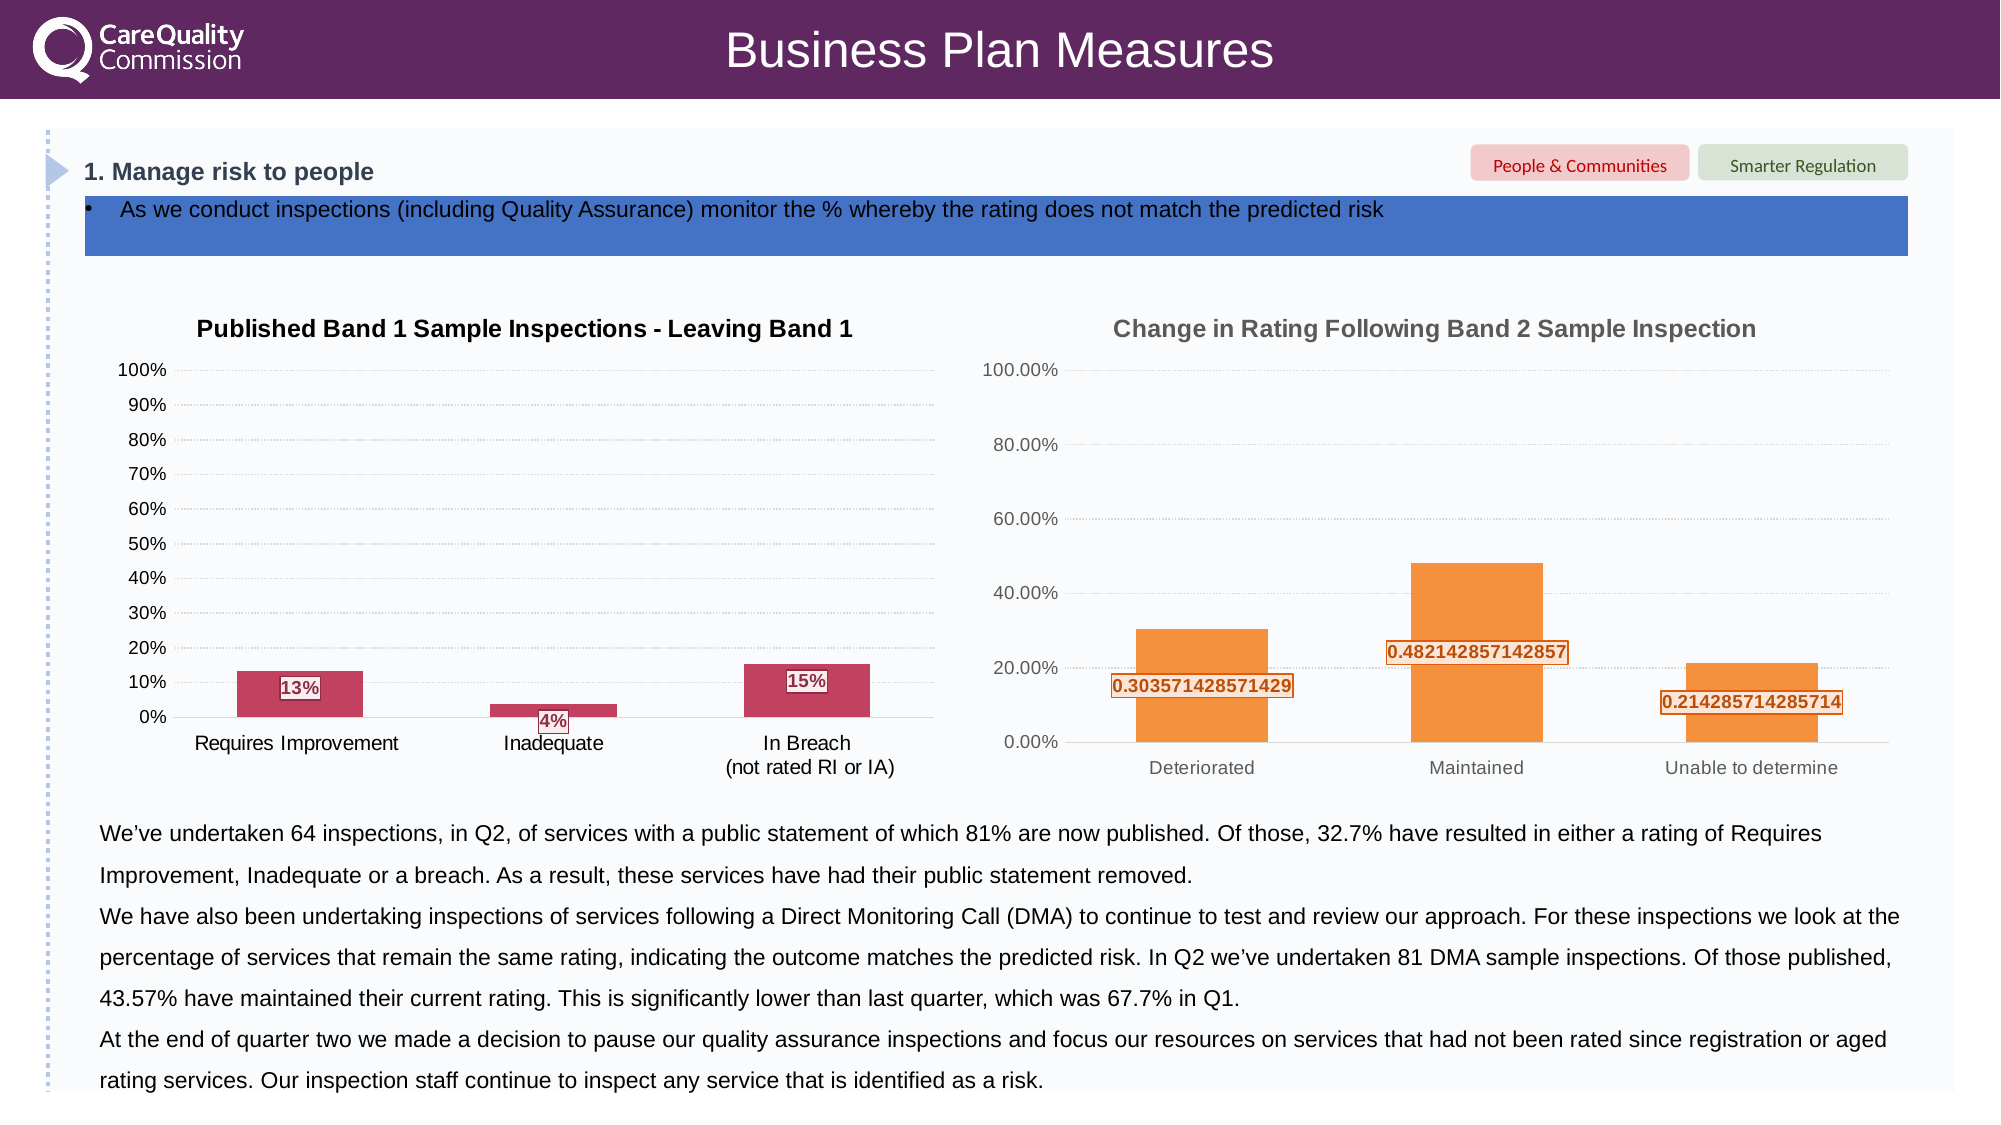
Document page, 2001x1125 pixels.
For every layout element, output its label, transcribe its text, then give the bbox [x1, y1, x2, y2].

chart [963, 289, 1909, 789]
text_box Smarter Regulation [1698, 144, 1909, 181]
chart [100, 289, 951, 789]
picture [32, 16, 245, 84]
table_header [1848, 196, 1908, 256]
text_box [0, 0, 2000, 99]
text_box [45, 128, 1955, 1091]
table_header As we conduct inspections (including Quality Assurance) monitor the % whereby the rating does not match the predicted risk [85, 196, 1848, 256]
text_box We’ve undertaken 64 inspections, in Q2, of services with a public statement of which 81% are now published. Of those, 32.7% have resulted in either a rating of Requires Improvement, Inadequate or a breach. As a result, these services have had their public statement removed. We have also been undertaking inspections of services following a Direct Monitoring Call (DMA) to continue to test and review our approach. For these inspections we look at the percentage of services that remain the same rating, indicating the outcome matches the predicted risk. In Q2 we’ve undertaken 81 DMA sample inspections. Of those published, 43.57% have maintained their current rating. This is significantly lower than last quarter, which was 67.7% in Q1. At the end of quarter two we made a decision to pause our quality assurance inspections and focus our resources on services that had not been rated since registration or aged rating services. Our inspection staff continue to inspect any service that is identified as a risk. [84, 797, 1945, 1100]
text_box People & Communities [1470, 144, 1690, 181]
text_box Business Plan Measures [641, 9, 1358, 86]
text_box 1. Manage risk to people [69, 147, 670, 194]
